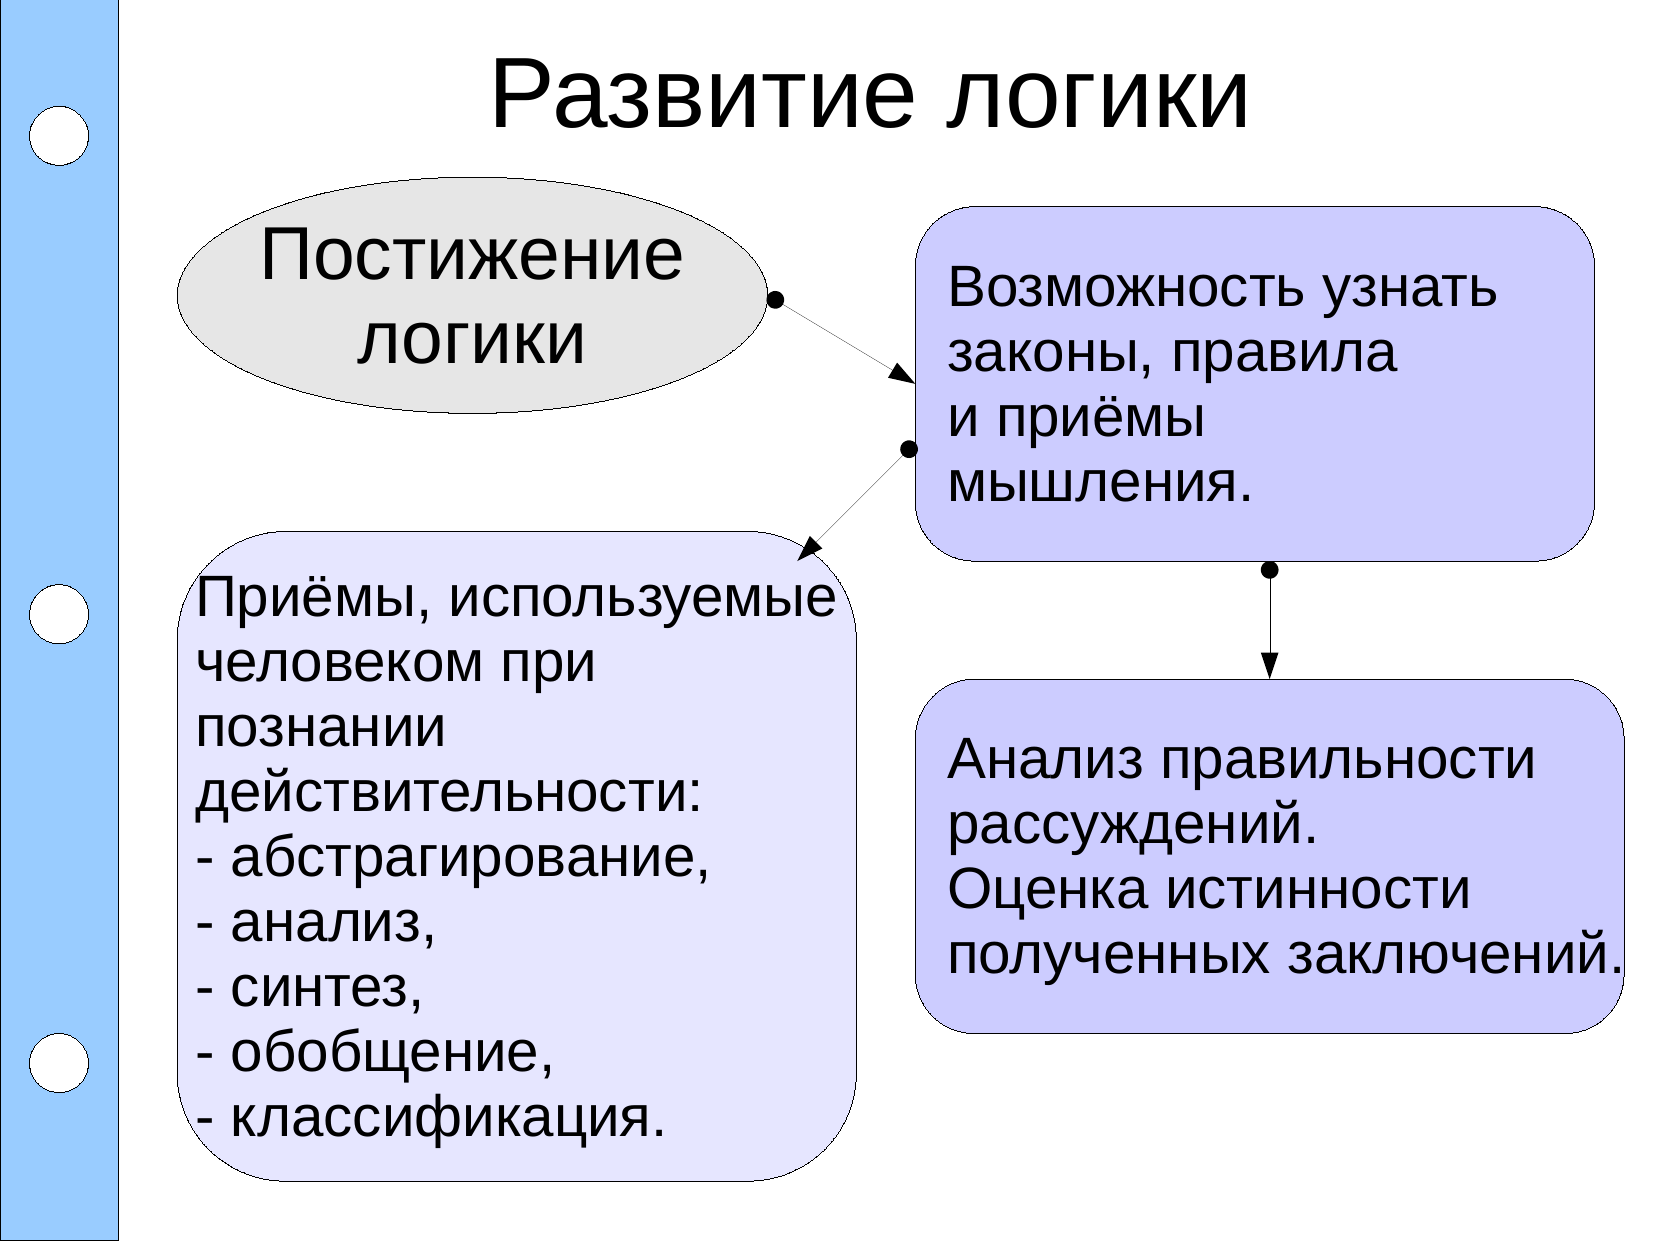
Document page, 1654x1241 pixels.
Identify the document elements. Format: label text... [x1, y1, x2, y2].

text_box [0, 0, 119, 1241]
text_box Возможность узнать законы, правила и приёмы мышления. [915, 206, 1595, 562]
text_box Развитие логики [354, 29, 1388, 157]
text_box Анализ правильности рассуждений. Оценка истинности полученных заключений. [915, 679, 1625, 1034]
text_box Приёмы, используемые человеком при познании действительности: - абстрагирование, - анализ, - синтез, - обобщение, - классификация. [177, 531, 857, 1182]
text_box Постижение логики [177, 177, 768, 414]
